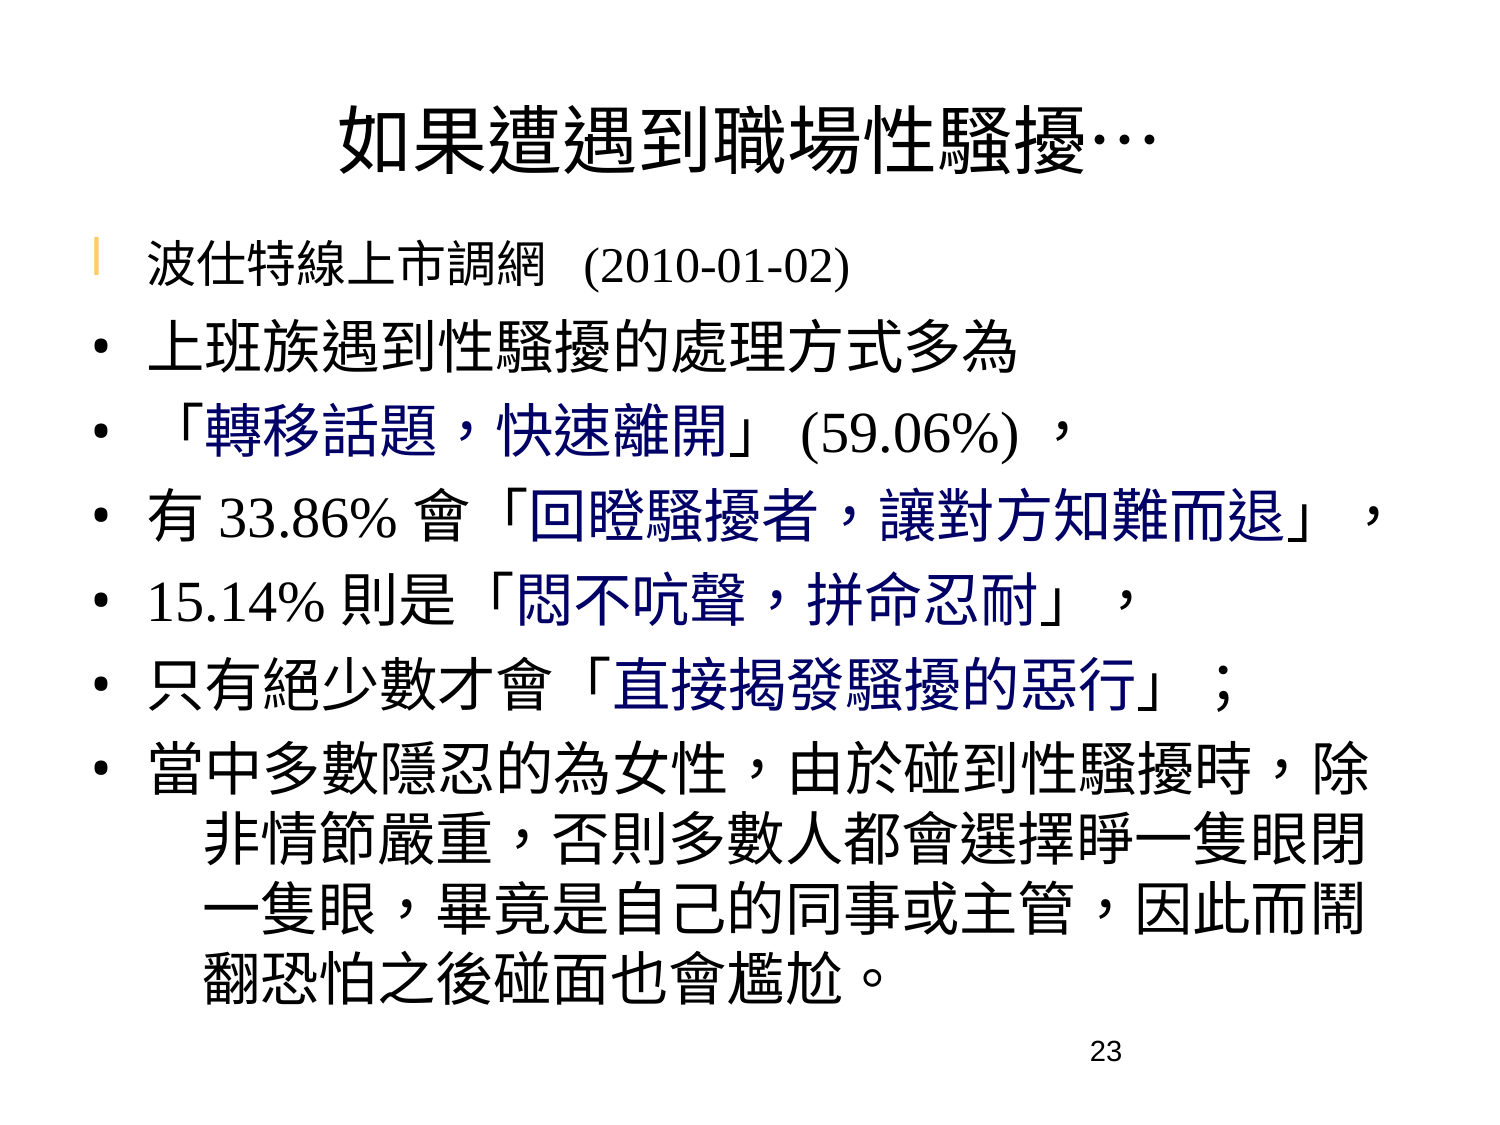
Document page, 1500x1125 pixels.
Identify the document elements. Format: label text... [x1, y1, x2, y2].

list 波仕特線上市調網 (2010-01-02) 上班族遇到性騷擾的處理方式多為 「轉移話題，快速離開」(59.06%)， 有33.86%會「回瞪騷擾者，讓對方知難而退」， 15.14%則是「悶不吭聲，拼命忍耐」， 只有絕少數才會「直接揭發騷擾的惡行」； 當中多數隱忍的為女性，由於碰到性騷擾時，除非情節嚴重，否則多數人都會選擇睜一隻眼閉一隻眼，畢竟是自己的同事或主管，因此而鬧翻恐怕之後碰面也會尷尬。 [75, 208, 1426, 1047]
title 如果遭遇到職場性騷擾… [75, 45, 1426, 208]
text_box [1074, 1047, 1426, 1103]
